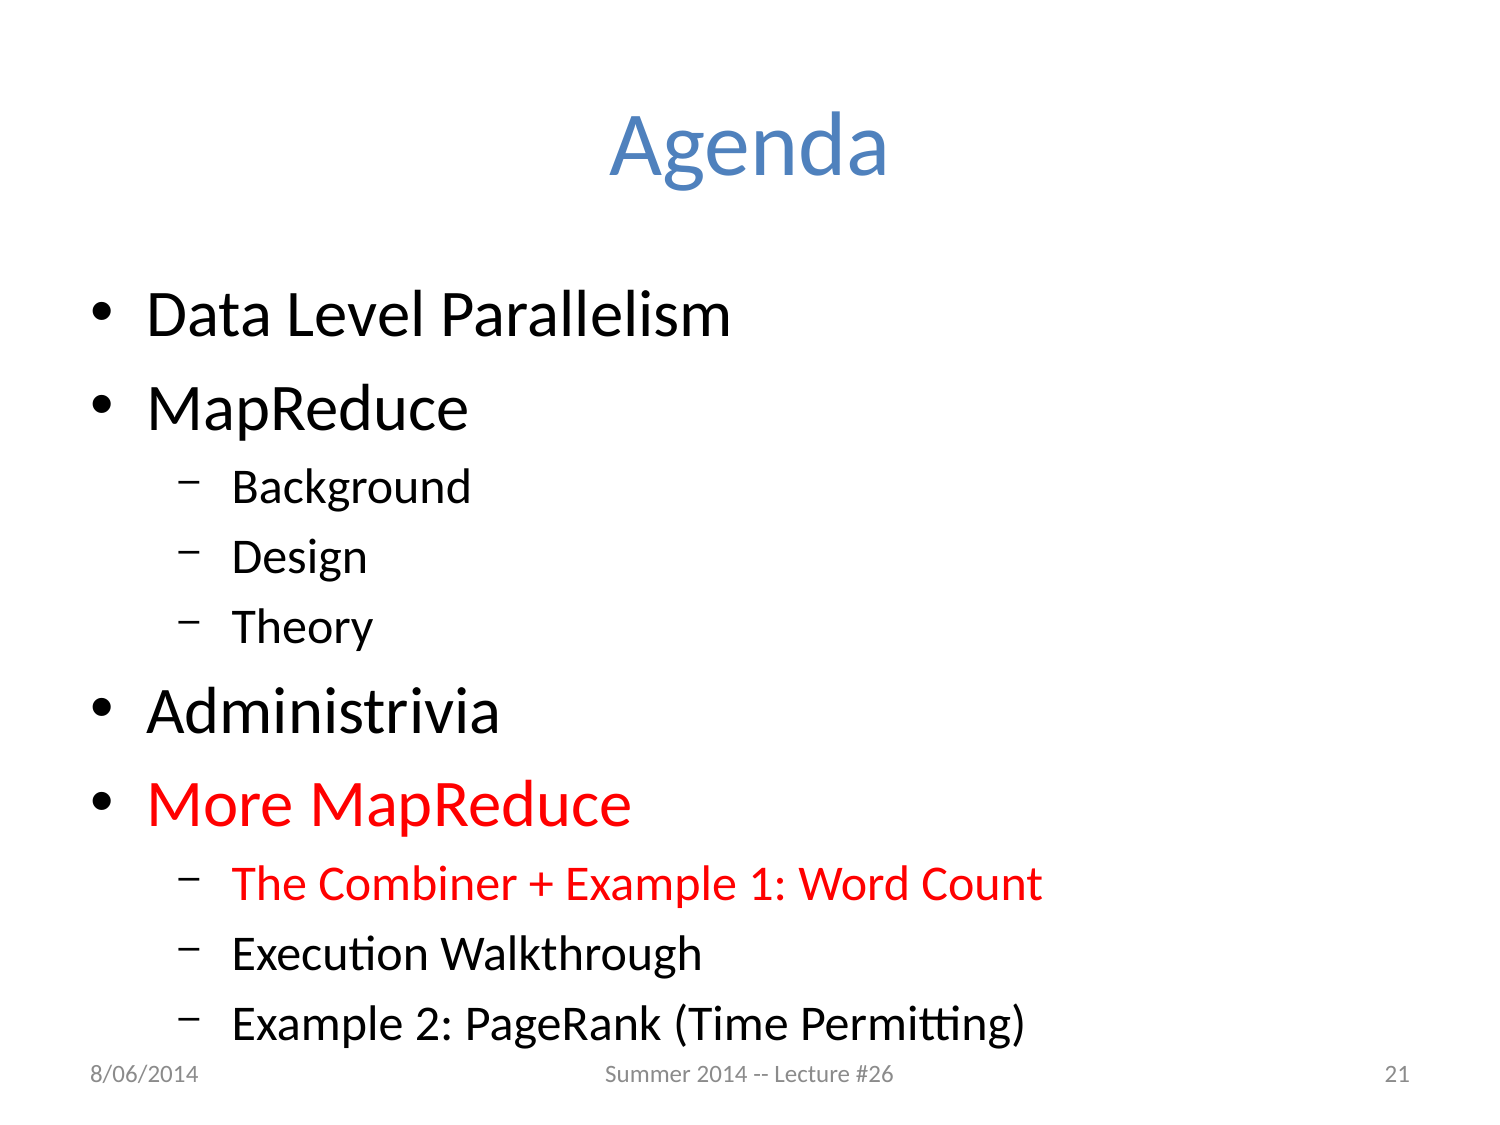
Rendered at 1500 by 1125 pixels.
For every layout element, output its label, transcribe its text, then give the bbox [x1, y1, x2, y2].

slide_number <number> [1074, 1042, 1425, 1103]
slide_number 8/06/2014 [75, 1042, 425, 1103]
title Agenda [75, 45, 1425, 233]
list Data Level Parallelism MapReduce Background Design Theory Administrivia More MapReduce The Combiner + Example 1: Word Count Execution Walkthrough Example 2: PageRank (Time Permitting) [75, 262, 1425, 1073]
footer Summer 2014 -- Lecture #26 [512, 1042, 988, 1103]
